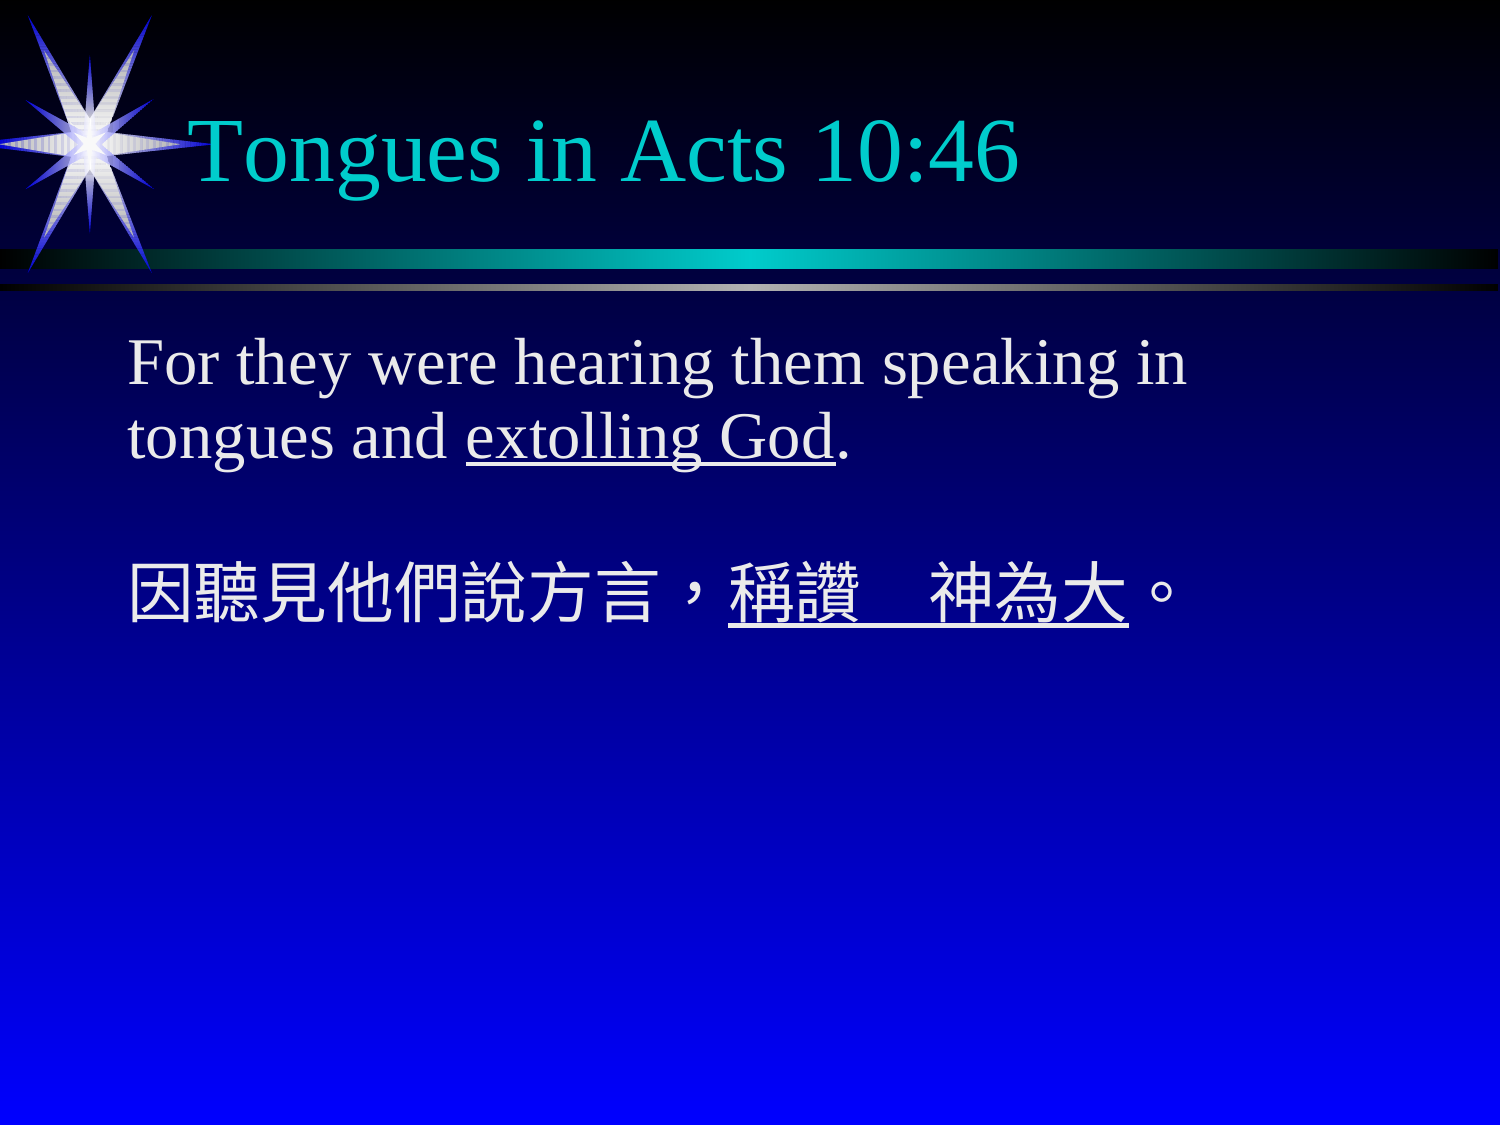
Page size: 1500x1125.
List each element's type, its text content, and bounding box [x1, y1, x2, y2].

text_box For they were hearing them speaking in tongues and extolling God. 因聽見他們說方言，稱讚 神為大。 [112, 317, 1351, 788]
title Tongues in Acts 10:46 [187, 56, 1463, 244]
